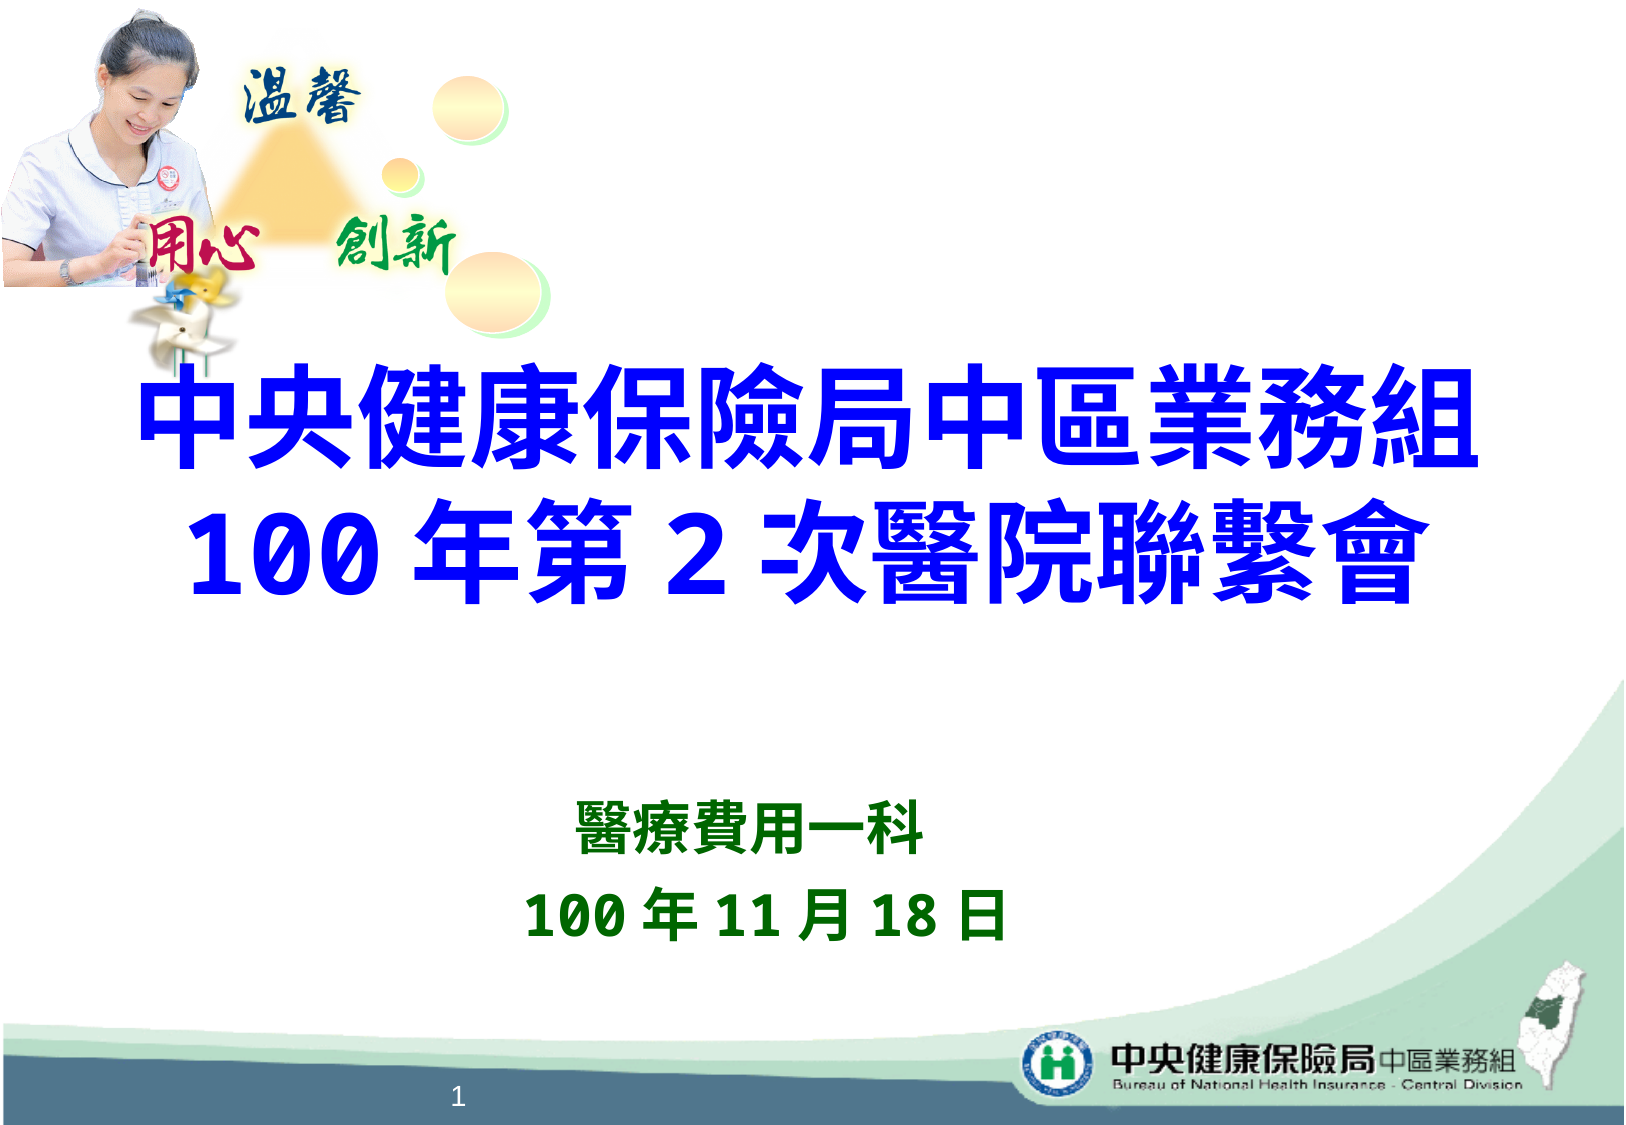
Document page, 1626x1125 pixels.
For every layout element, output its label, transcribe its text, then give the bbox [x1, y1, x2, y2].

text_box 中央健康保險局中區業務組 100年第2次醫院聯繫會 [97, 339, 1516, 628]
text_box [435, 1065, 815, 1125]
text_box 醫療費用一科 100年11月18日 [528, 773, 971, 1060]
